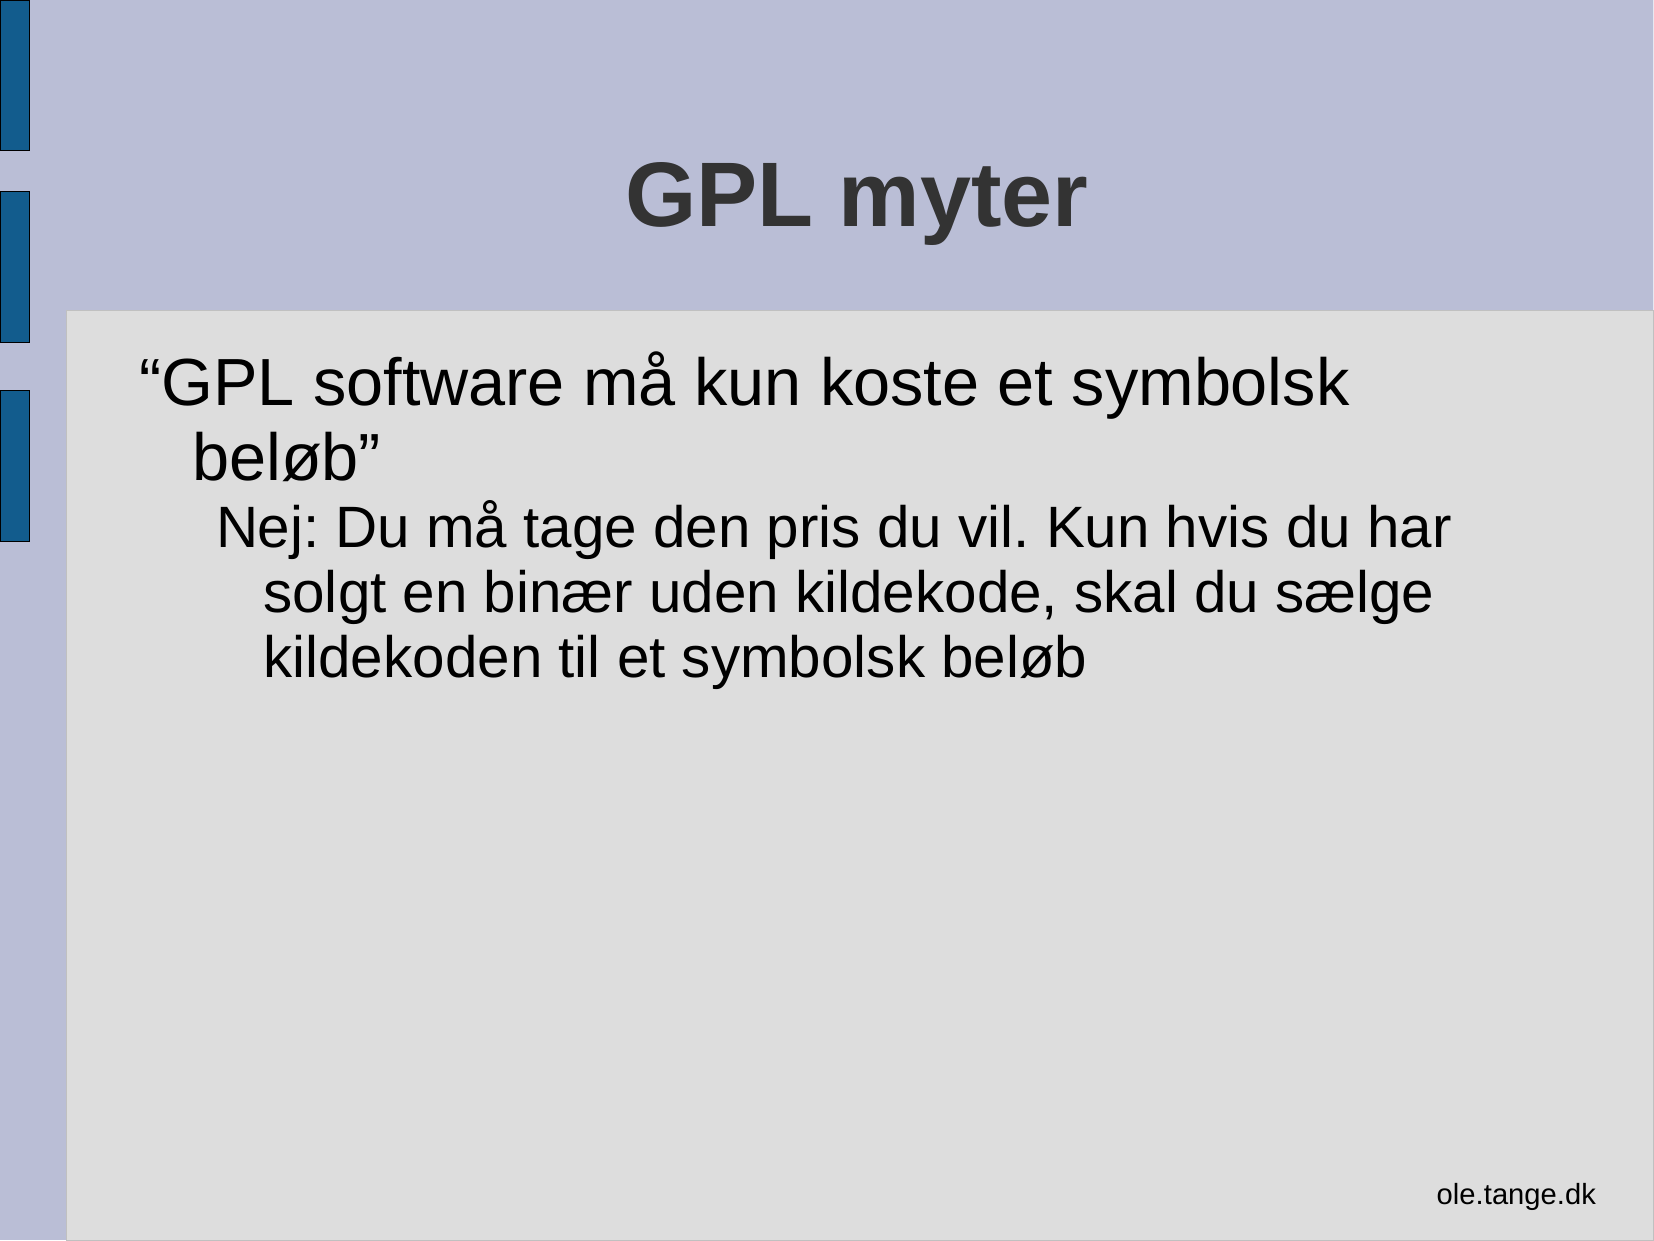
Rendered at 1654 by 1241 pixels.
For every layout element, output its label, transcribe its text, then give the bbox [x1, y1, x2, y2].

list “GPL software må kun koste et symbolsk beløb” Nej: Du må tage den pris du vil. Kun hvis du har solgt en binær uden kildekode, skal du sælge kildekoden til et symbolsk beløb [121, 344, 1534, 1127]
title GPL myter [121, 91, 1534, 299]
